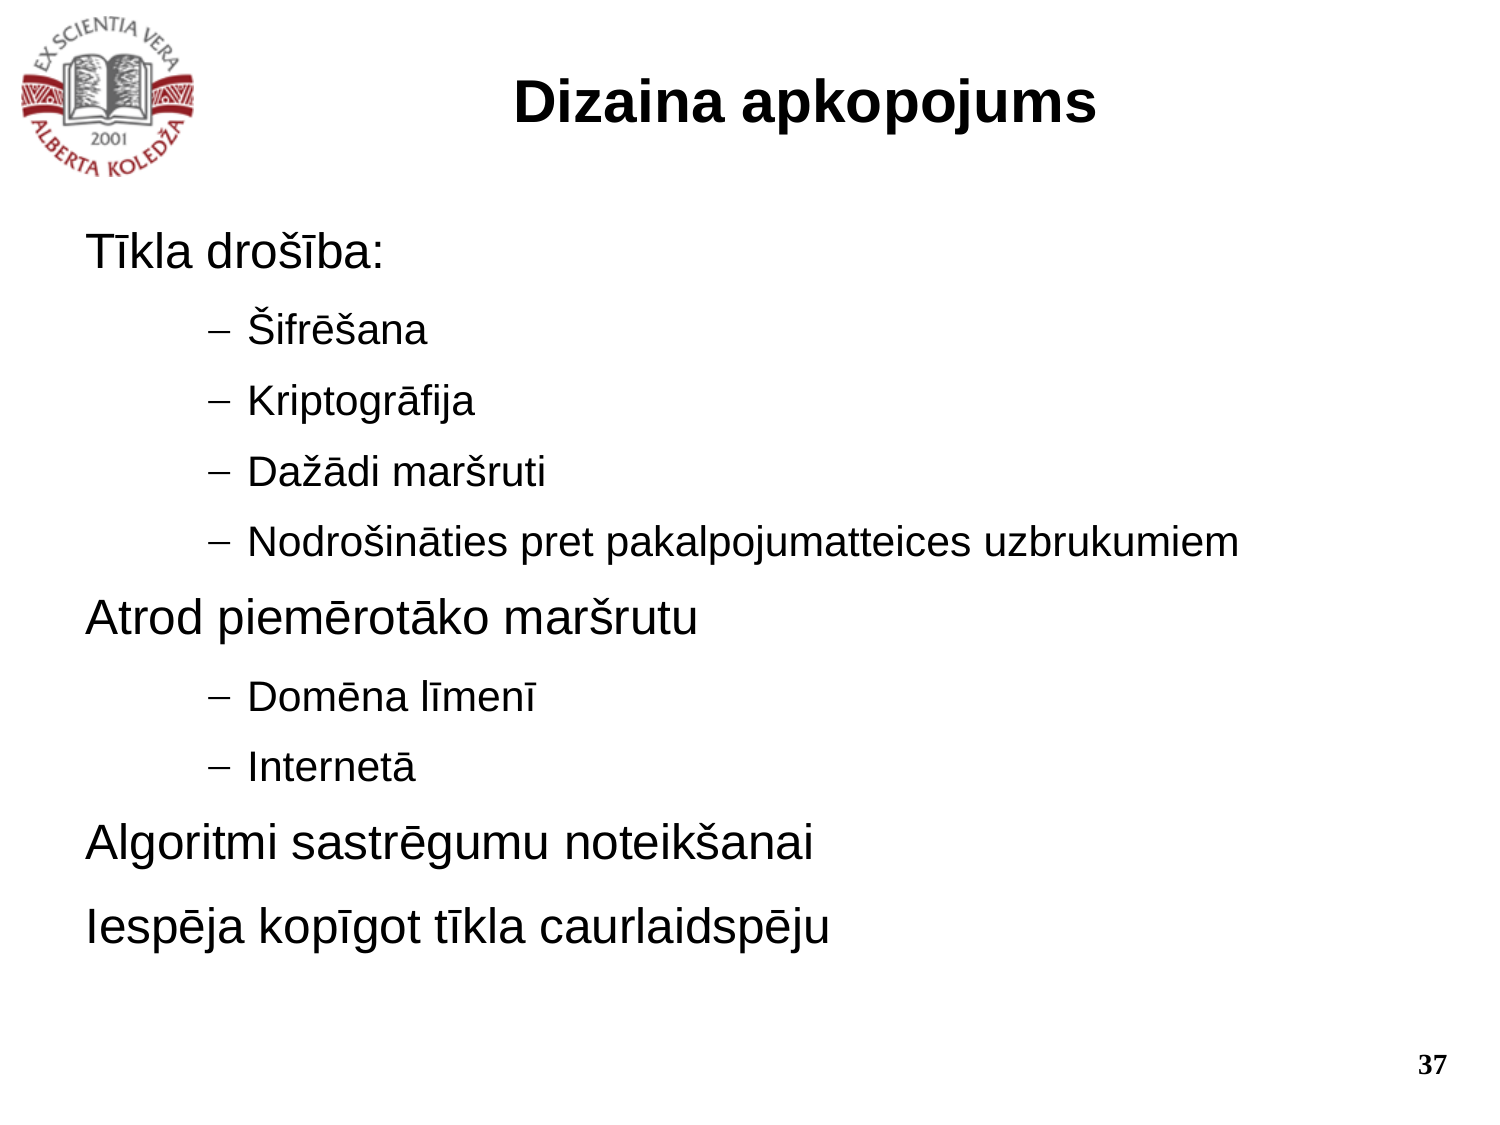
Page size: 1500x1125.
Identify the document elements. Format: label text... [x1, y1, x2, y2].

title Dizaina apkopojums [187, 44, 1425, 150]
picture [21, 16, 194, 177]
list Tīkla drošība: Šifrēšana Kriptogrāfija Dažādi maršruti Nodrošināties pret pakalpojumatteices uzbrukumiem Atrod piemērotāko maršrutu Domēna līmenī Internetā Algoritmi sastrēgumu noteikšanai Iespēja kopīgot tīkla caurlaidspēju [85, 216, 1436, 959]
text_box <skaitlis> [1312, 1037, 1463, 1101]
